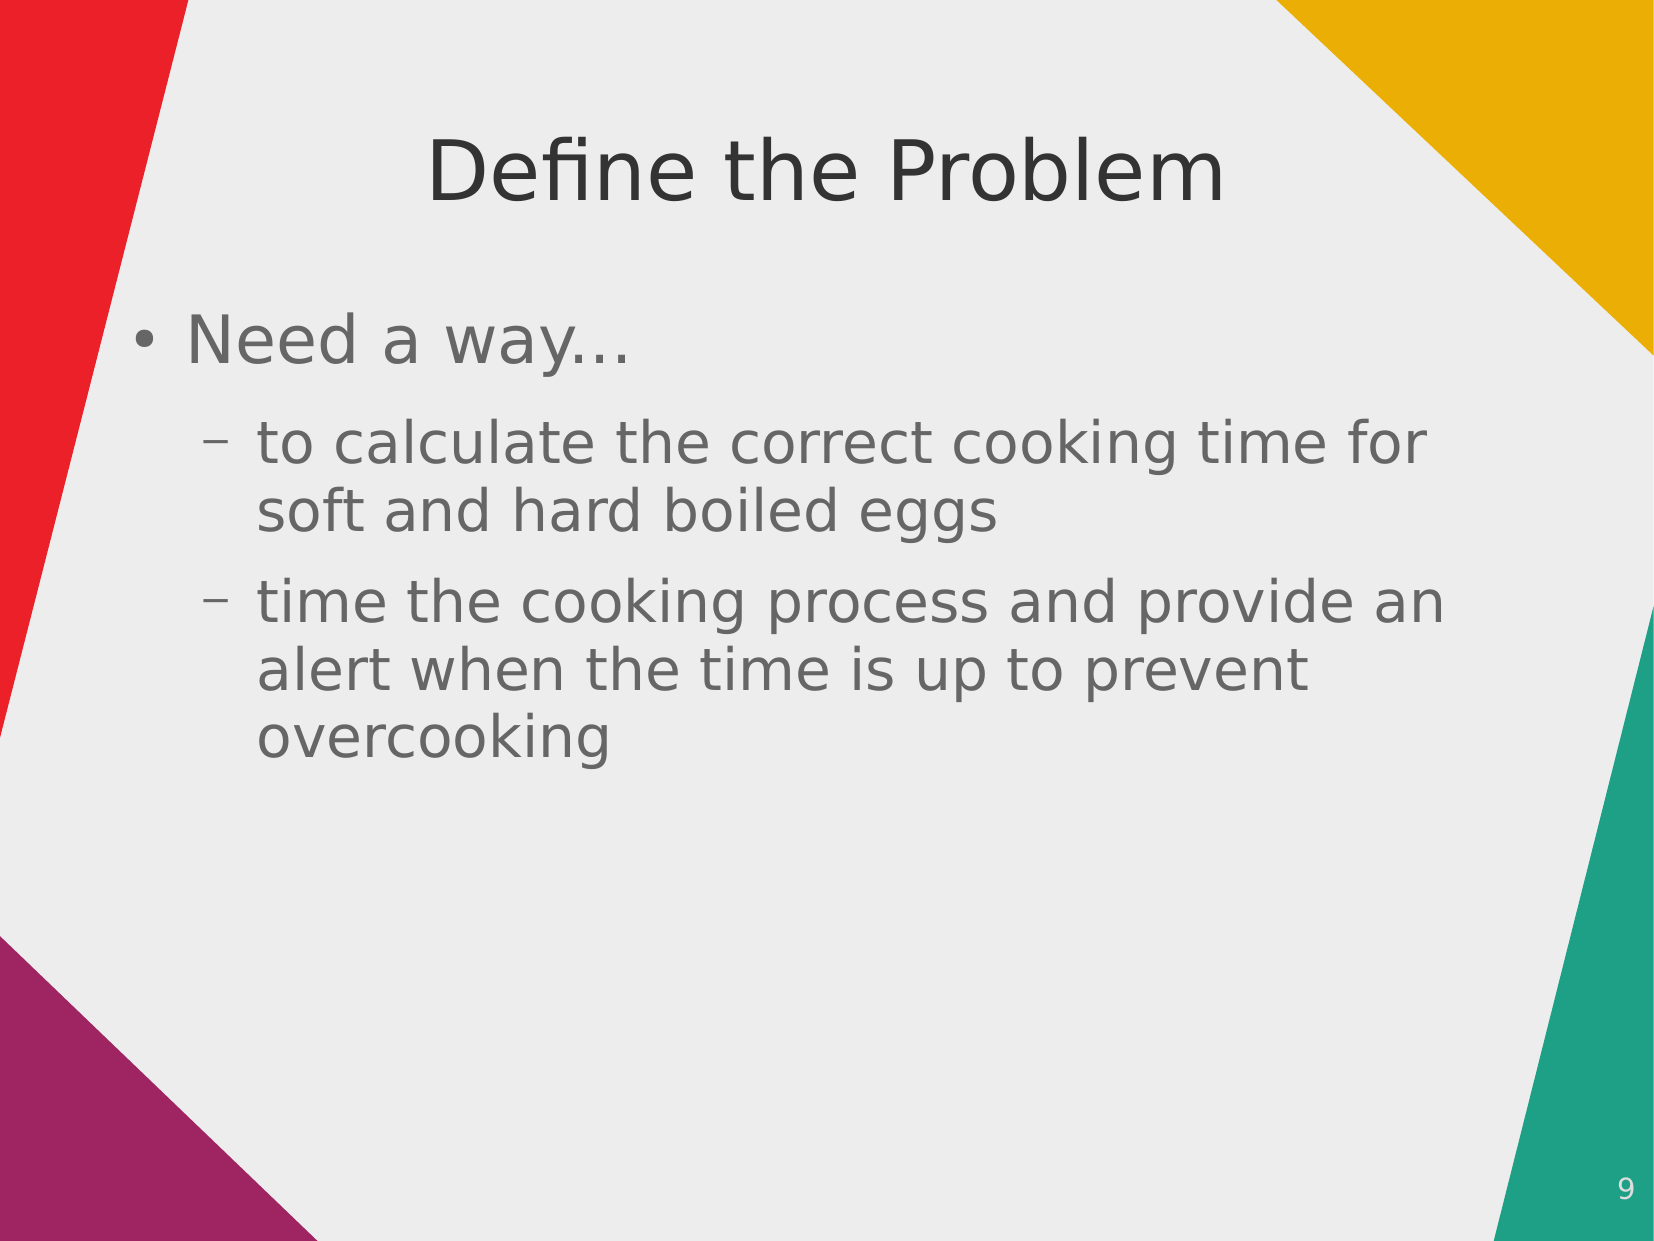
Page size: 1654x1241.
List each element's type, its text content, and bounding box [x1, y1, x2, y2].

list Need a way... to calculate the correct cooking time for soft and hard boiled eggs time the cooking process and provide an alert when the time is up to prevent overcooking [114, 302, 1539, 1033]
title Define the Problem [114, 73, 1539, 271]
